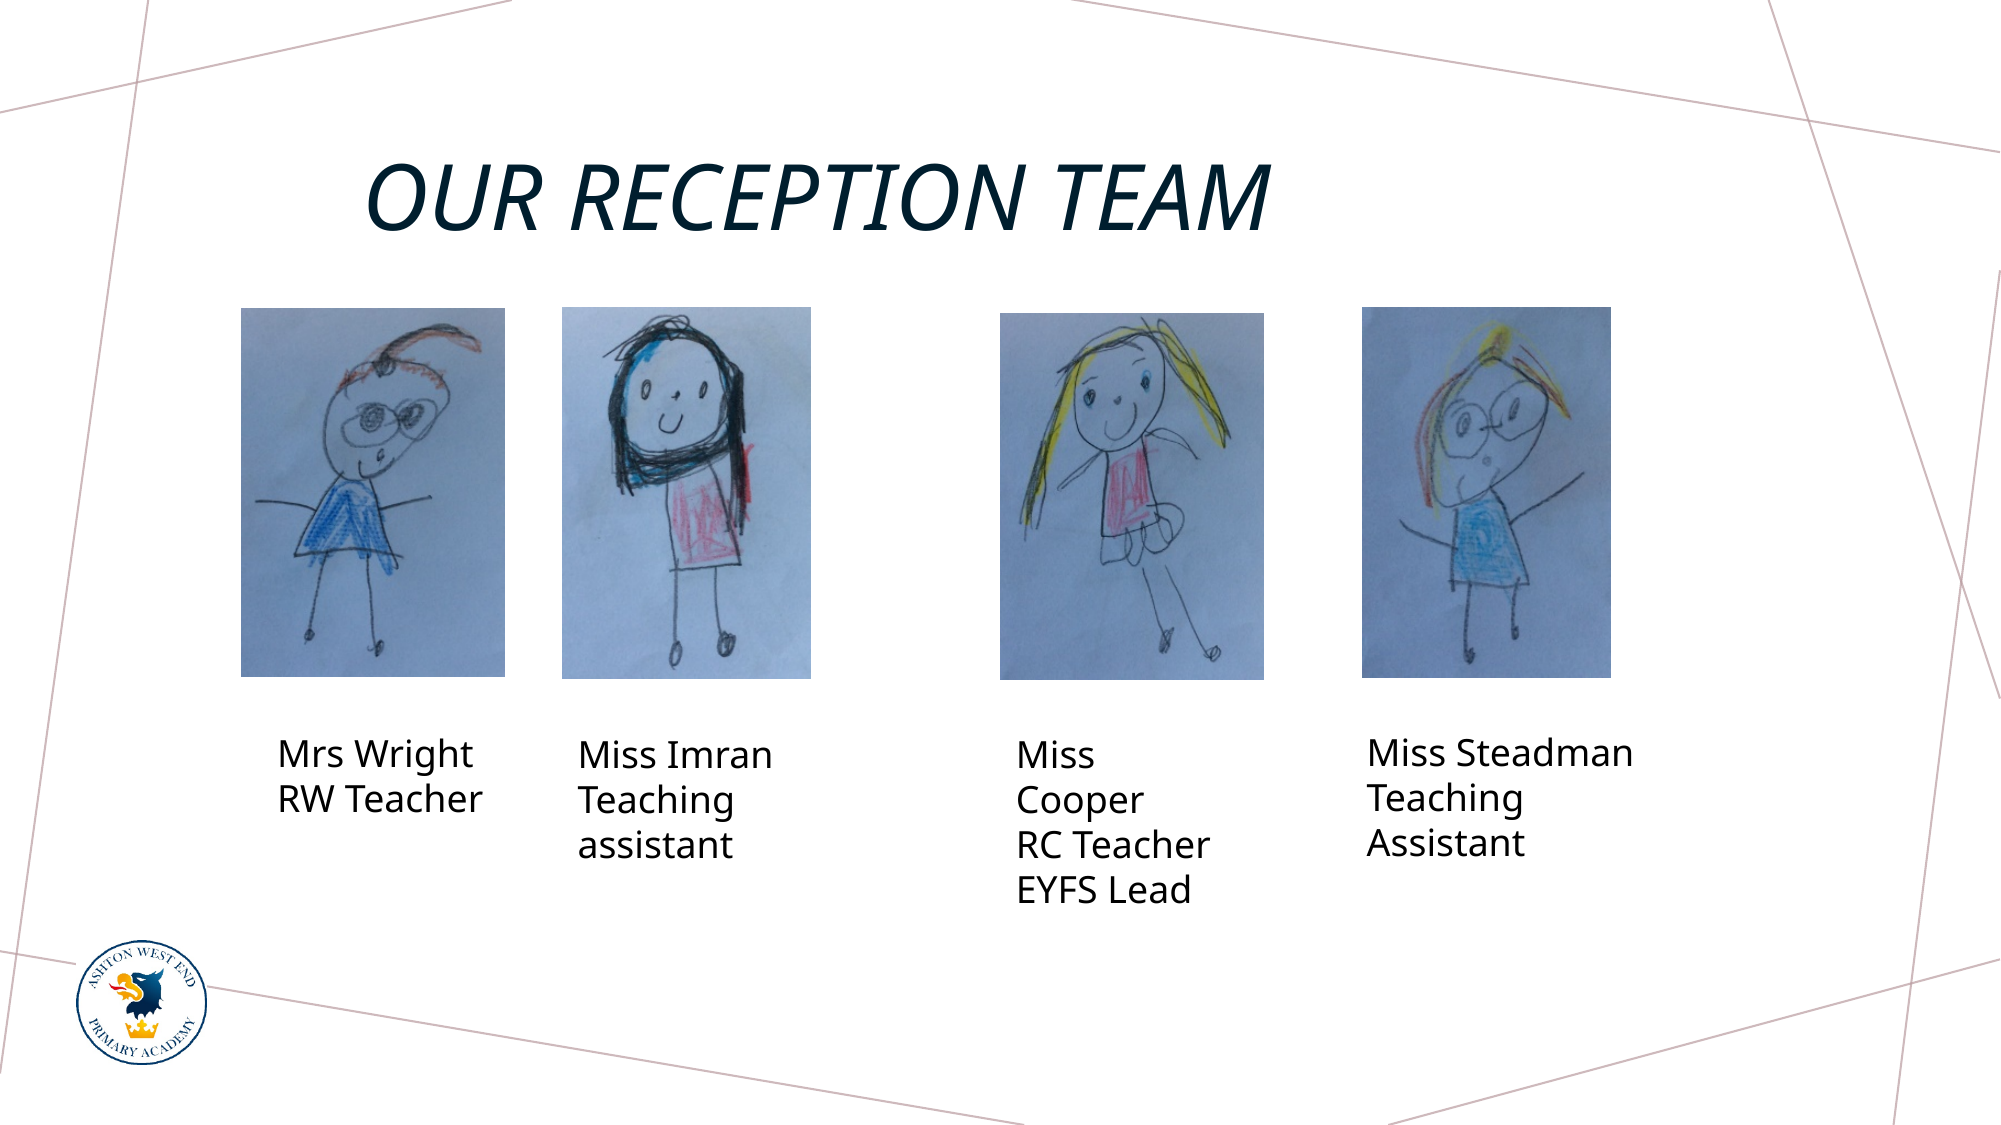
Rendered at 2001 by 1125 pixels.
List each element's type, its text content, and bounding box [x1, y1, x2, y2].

text_box Miss Imran Teaching assistant [562, 723, 857, 830]
picture [562, 307, 811, 679]
picture [1000, 313, 1264, 680]
text_box Mrs Wright RW Teacher [262, 722, 505, 829]
picture [76, 940, 207, 1065]
picture [241, 308, 505, 677]
text_box Miss Cooper RC Teacher EYFS Lead [1000, 723, 1243, 876]
picture [1362, 307, 1611, 678]
text_box Miss Steadman Teaching Assistant [1351, 721, 1662, 828]
title Our Reception team [347, 83, 1973, 311]
